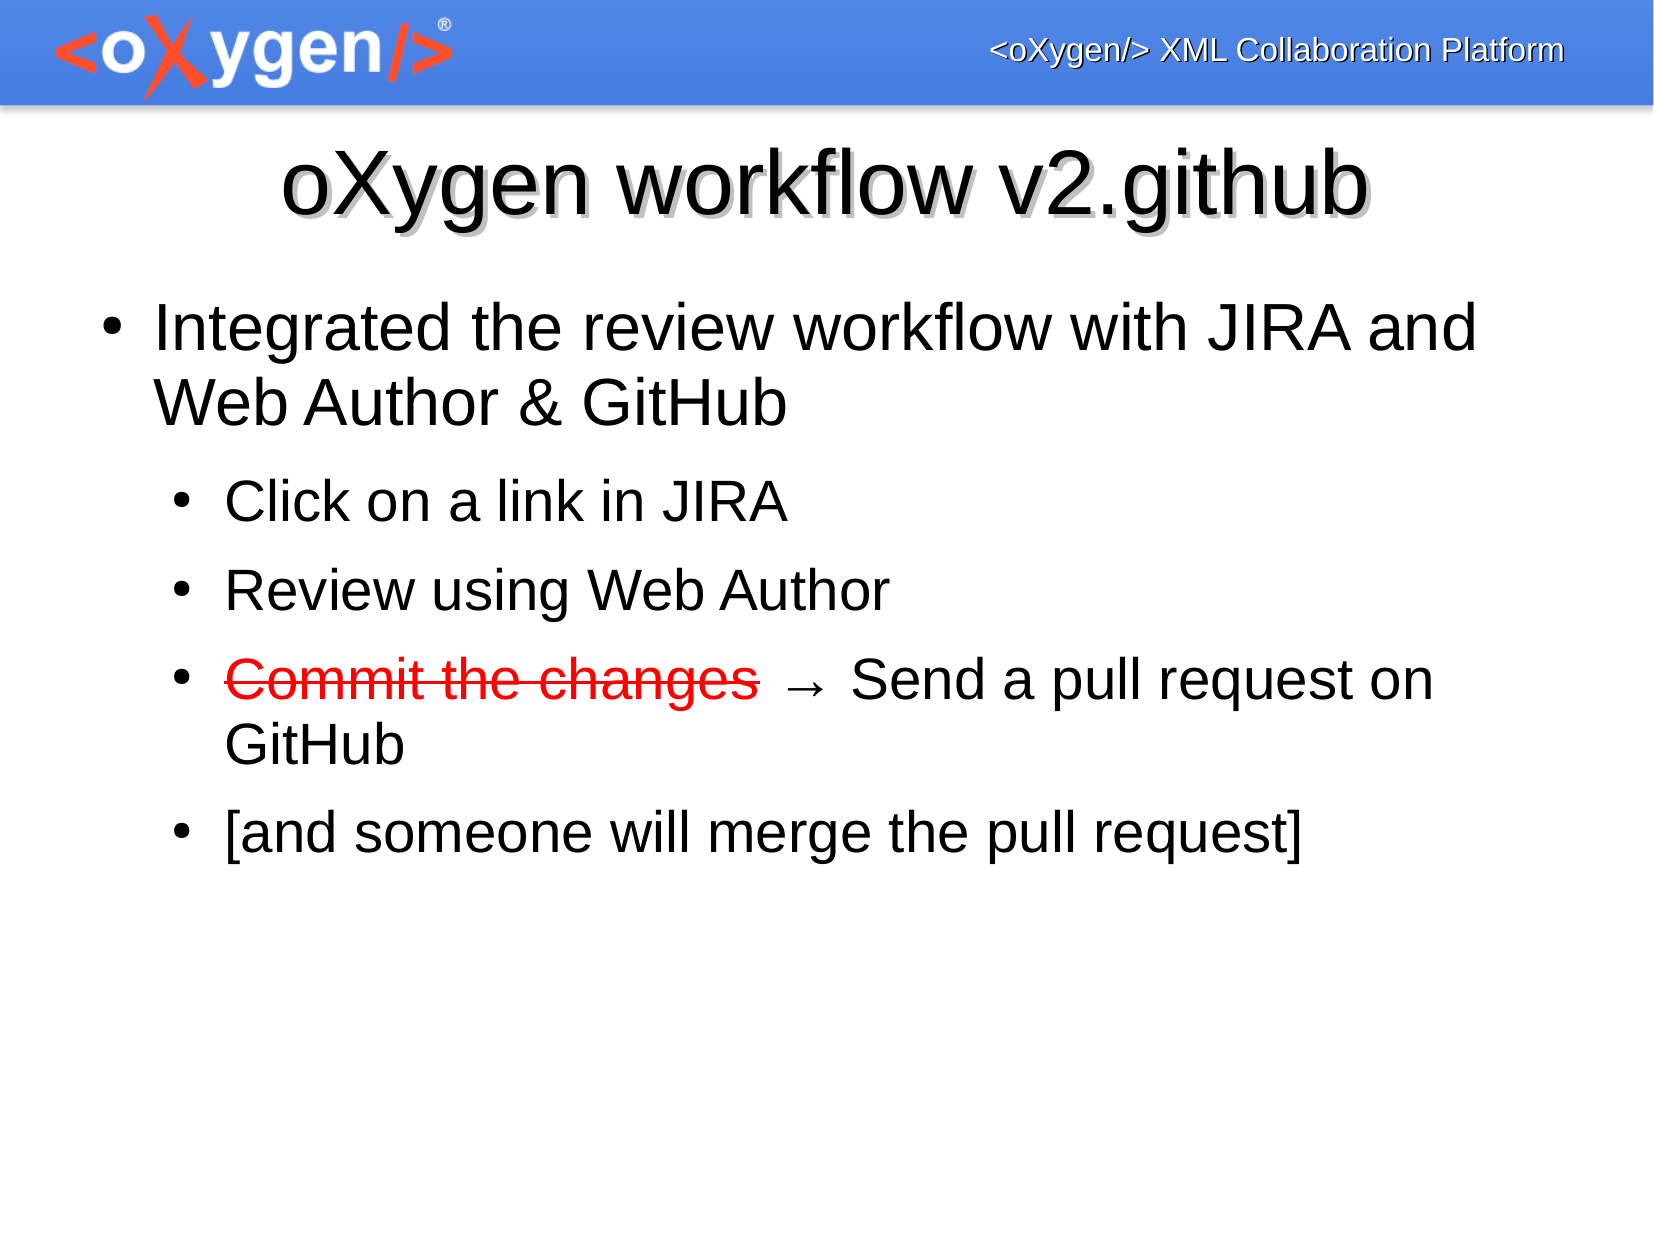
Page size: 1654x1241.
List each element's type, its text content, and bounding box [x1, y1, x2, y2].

picture [0, 0, 1654, 119]
list Integrated the review workflow with JIRA and Web Author & GitHub Click on a link in JIRA Review using Web Author Commit the changes → Send a pull request on GitHub [and someone will merge the pull request] [82, 290, 1571, 1010]
title oXygen workflow v2.github [82, 78, 1571, 287]
